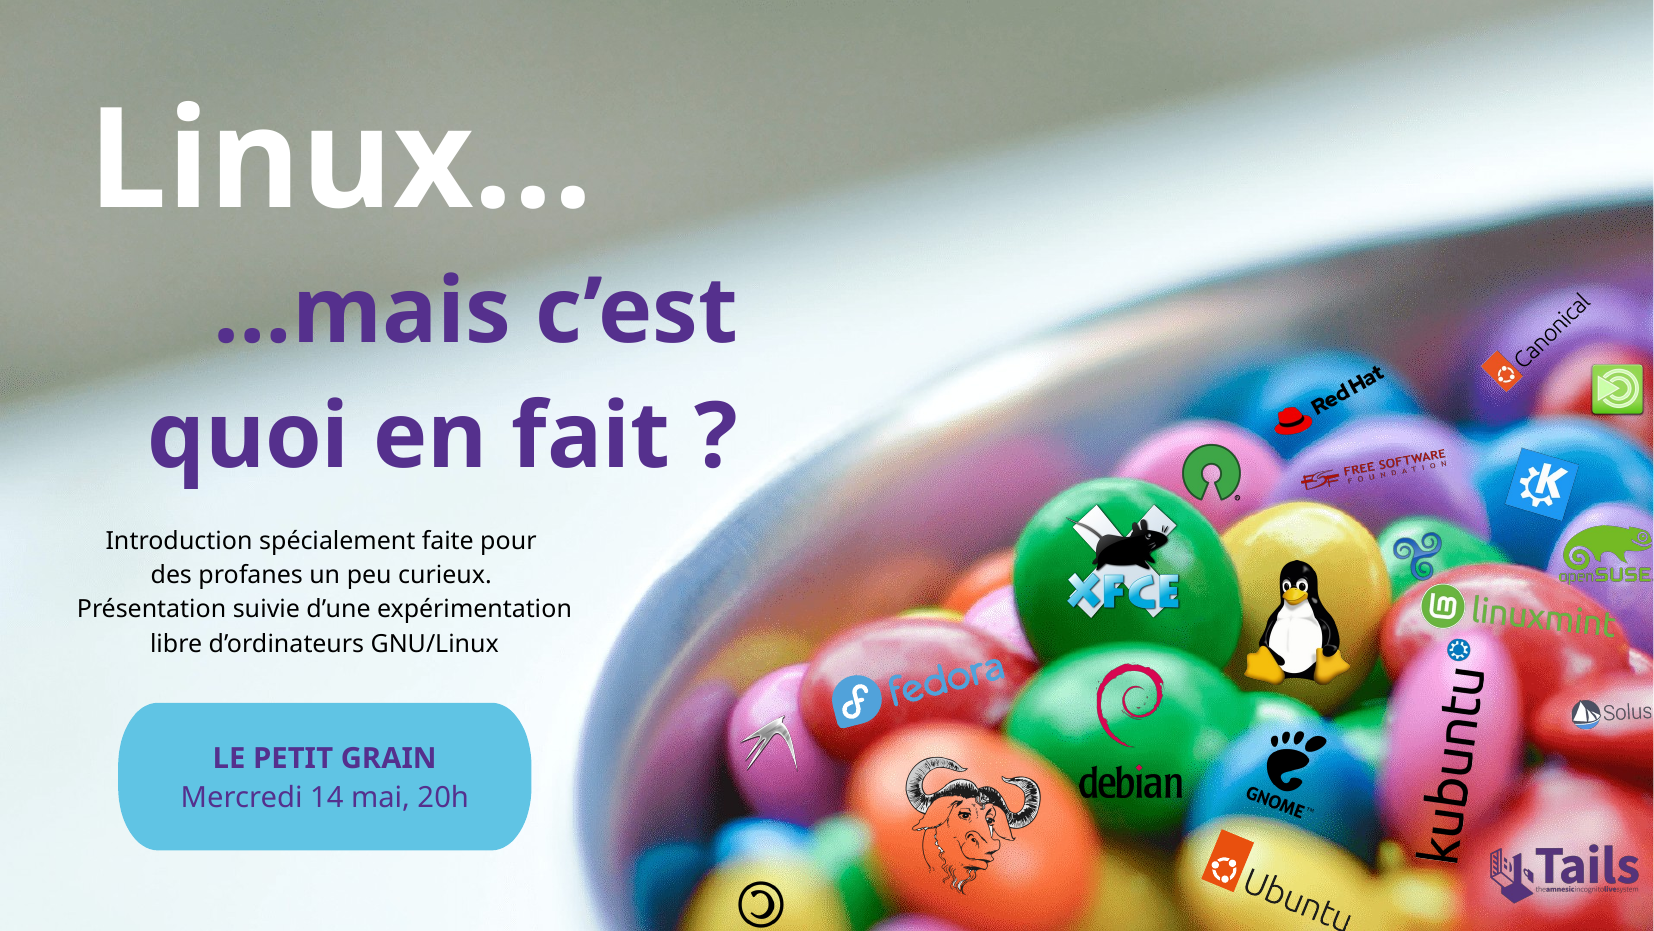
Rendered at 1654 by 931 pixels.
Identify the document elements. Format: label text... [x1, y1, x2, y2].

text_box LE PETIT GRAIN Mercredi 14 mai, 20h [118, 702, 532, 851]
picture [0, 0, 1654, 931]
title Linux... [88, 57, 686, 249]
title Introduction spécialement faite pour des profanes un peu curieux. Présentation suivie d’une expérimentation libre d’ordinateurs GNU/Linux [59, 503, 591, 680]
title …mais c’est quoi en fait ? [135, 244, 739, 495]
